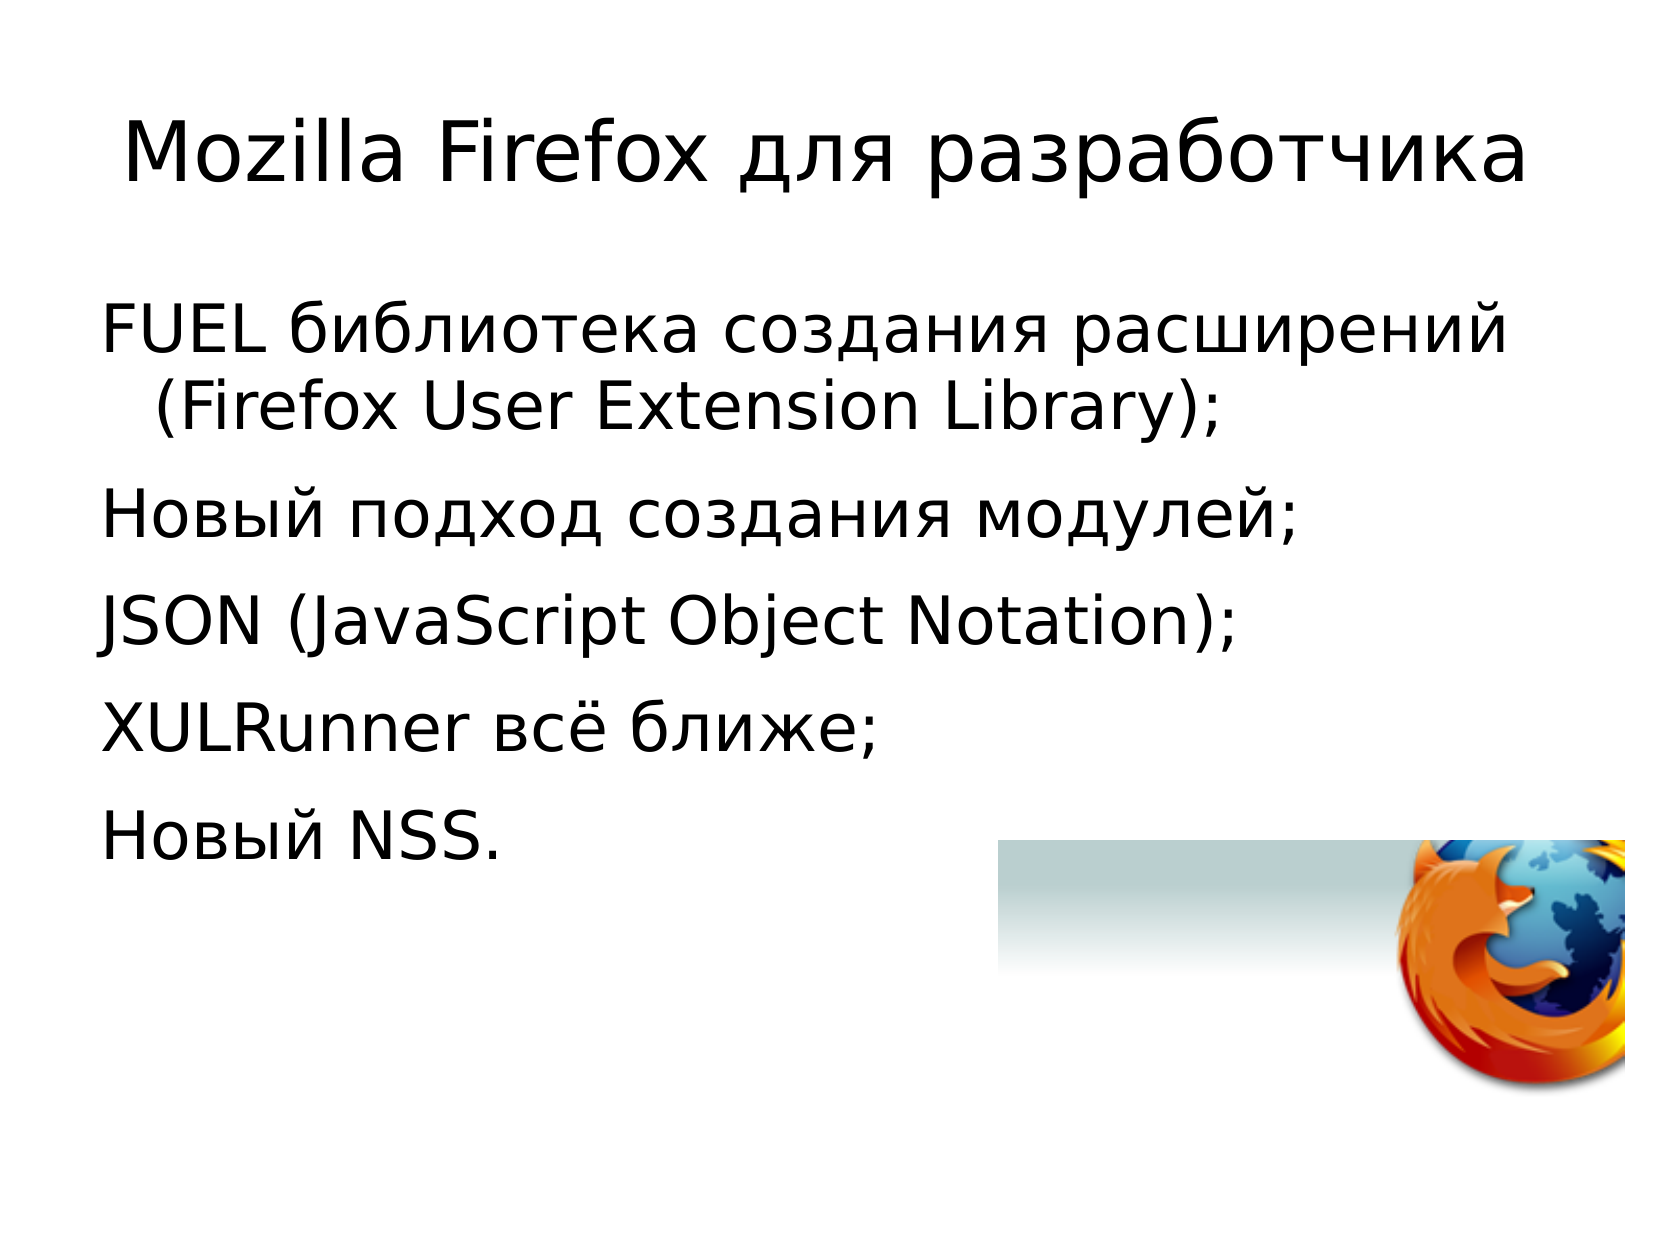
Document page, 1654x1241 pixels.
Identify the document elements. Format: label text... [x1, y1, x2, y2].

picture [998, 840, 1625, 1123]
title Mozilla Firefox для разработчика [82, 56, 1571, 250]
list FUEL библиотека создания расширений (Firefox User Extension Library); Новый подход создания модулей; JSON (JavaScript Object Notation); XULRunner всё ближе; Новый NSS. [82, 290, 1571, 1094]
